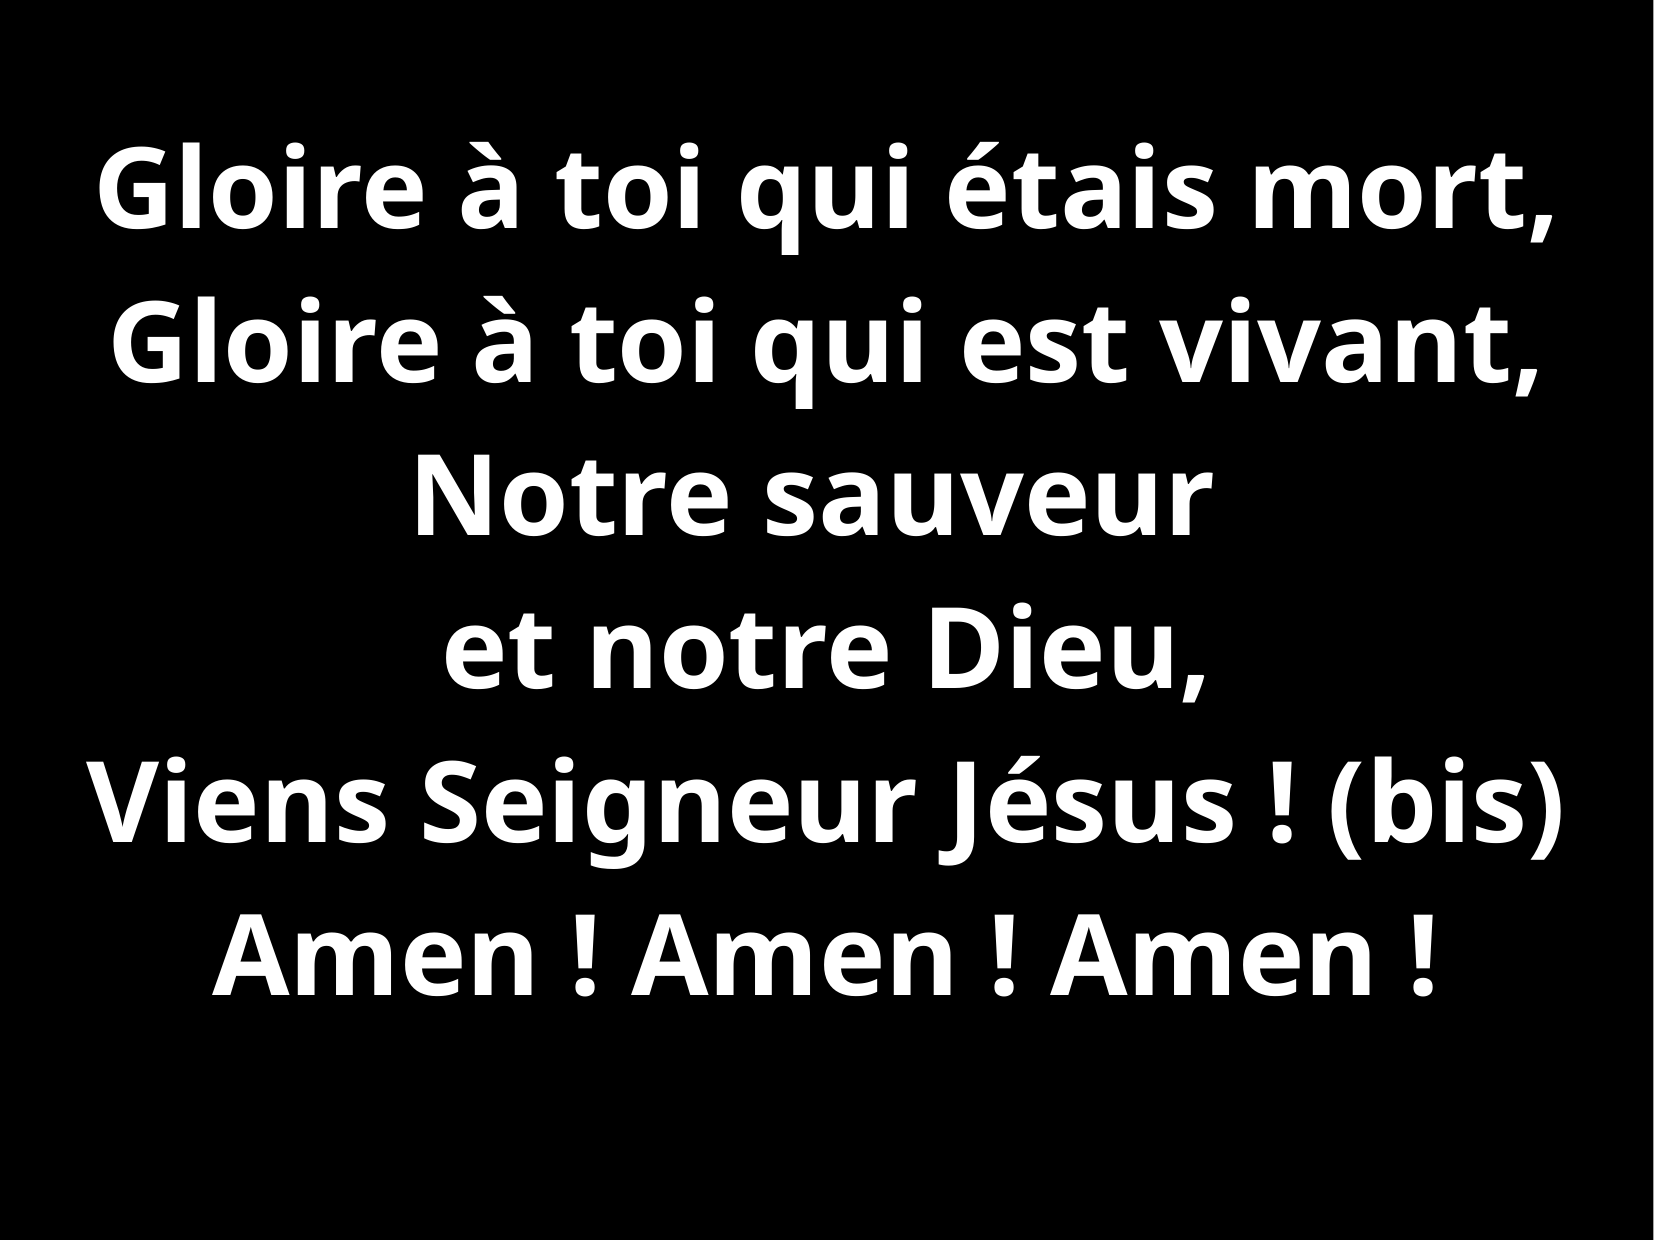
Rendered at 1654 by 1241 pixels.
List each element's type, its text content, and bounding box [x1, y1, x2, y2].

subtitle Gloire à toi qui étais mort, Gloire à toi qui est vivant, Notre sauveur et notre Dieu, Viens Seigneur Jésus ! (bis) Amen ! Amen ! Amen ! [82, 0, 1571, 1241]
